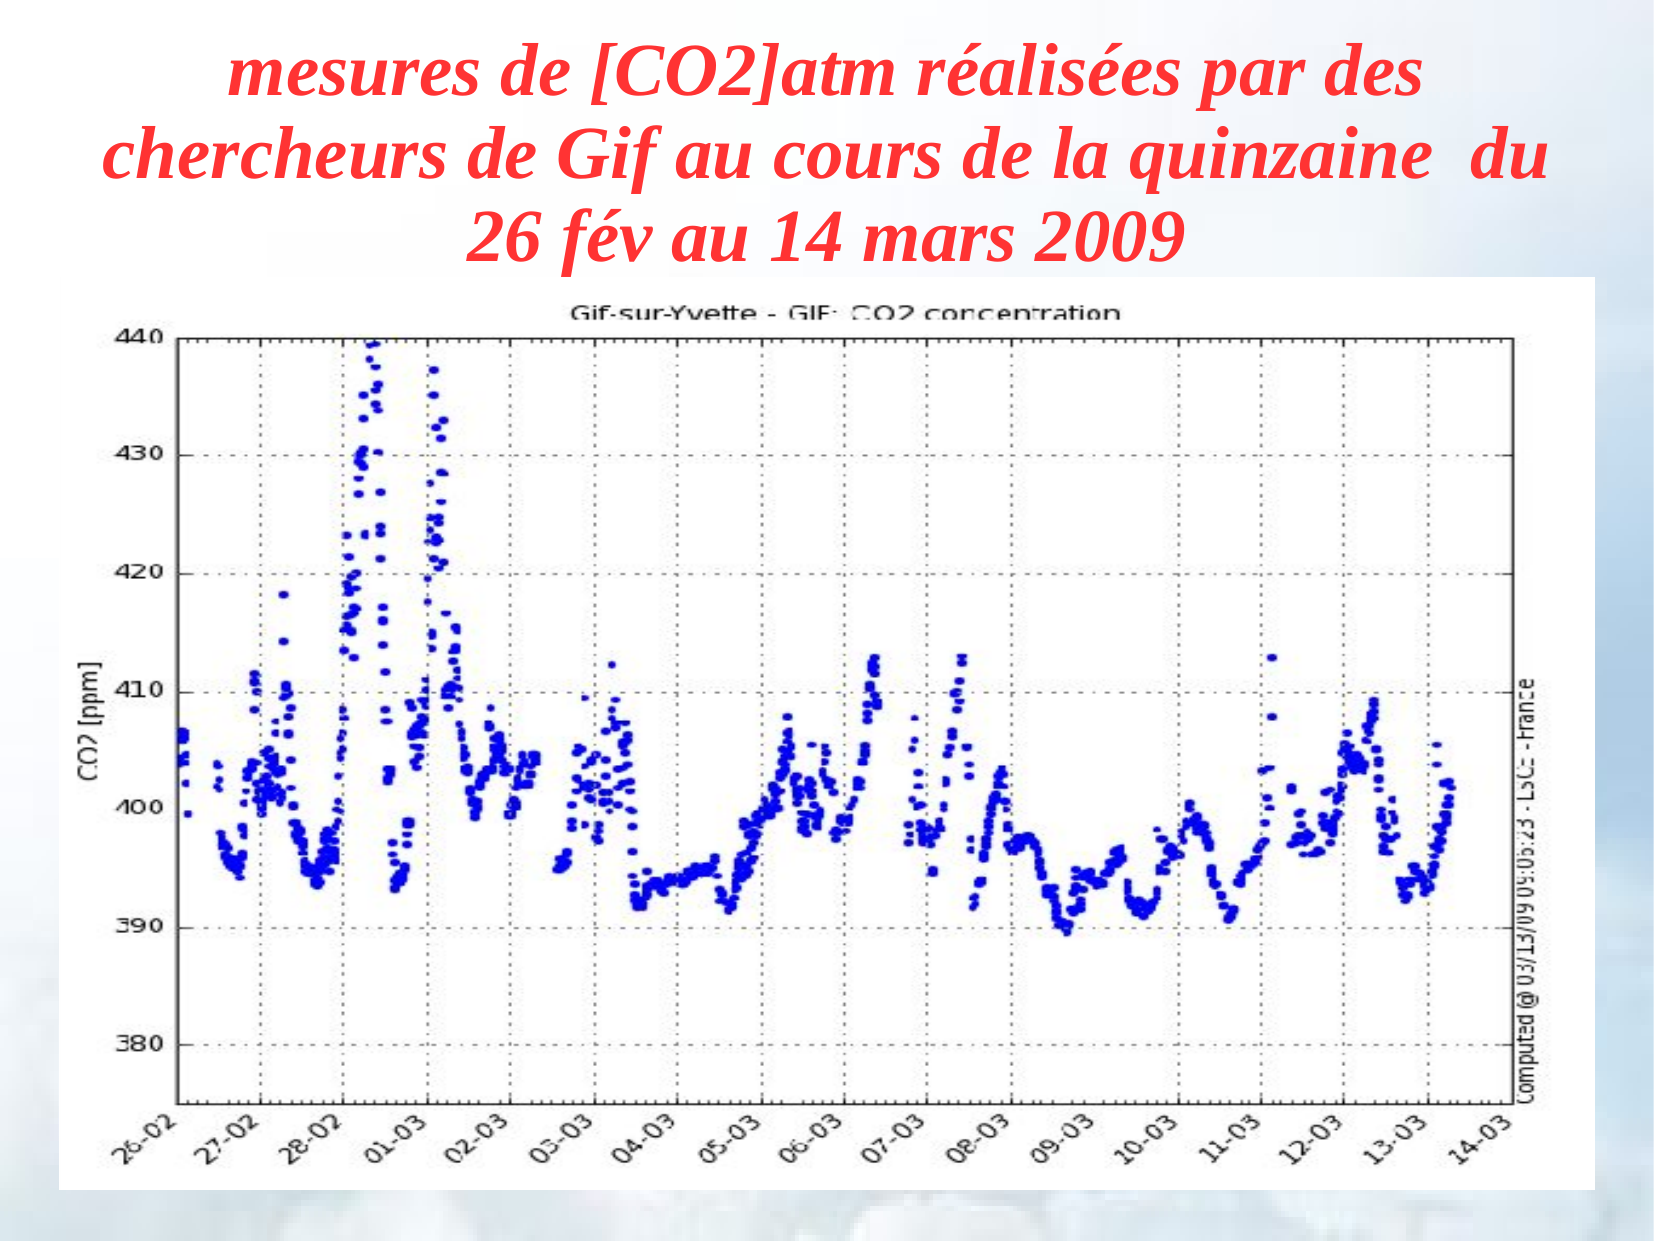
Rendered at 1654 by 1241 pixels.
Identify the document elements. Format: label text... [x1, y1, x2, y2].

title mesures de [CO2]atm réalisées par des chercheurs de Gif au cours de la quinzaine du 26 fév au 14 mars 2009 [82, 28, 1571, 277]
picture [0, 0, 1654, 1241]
